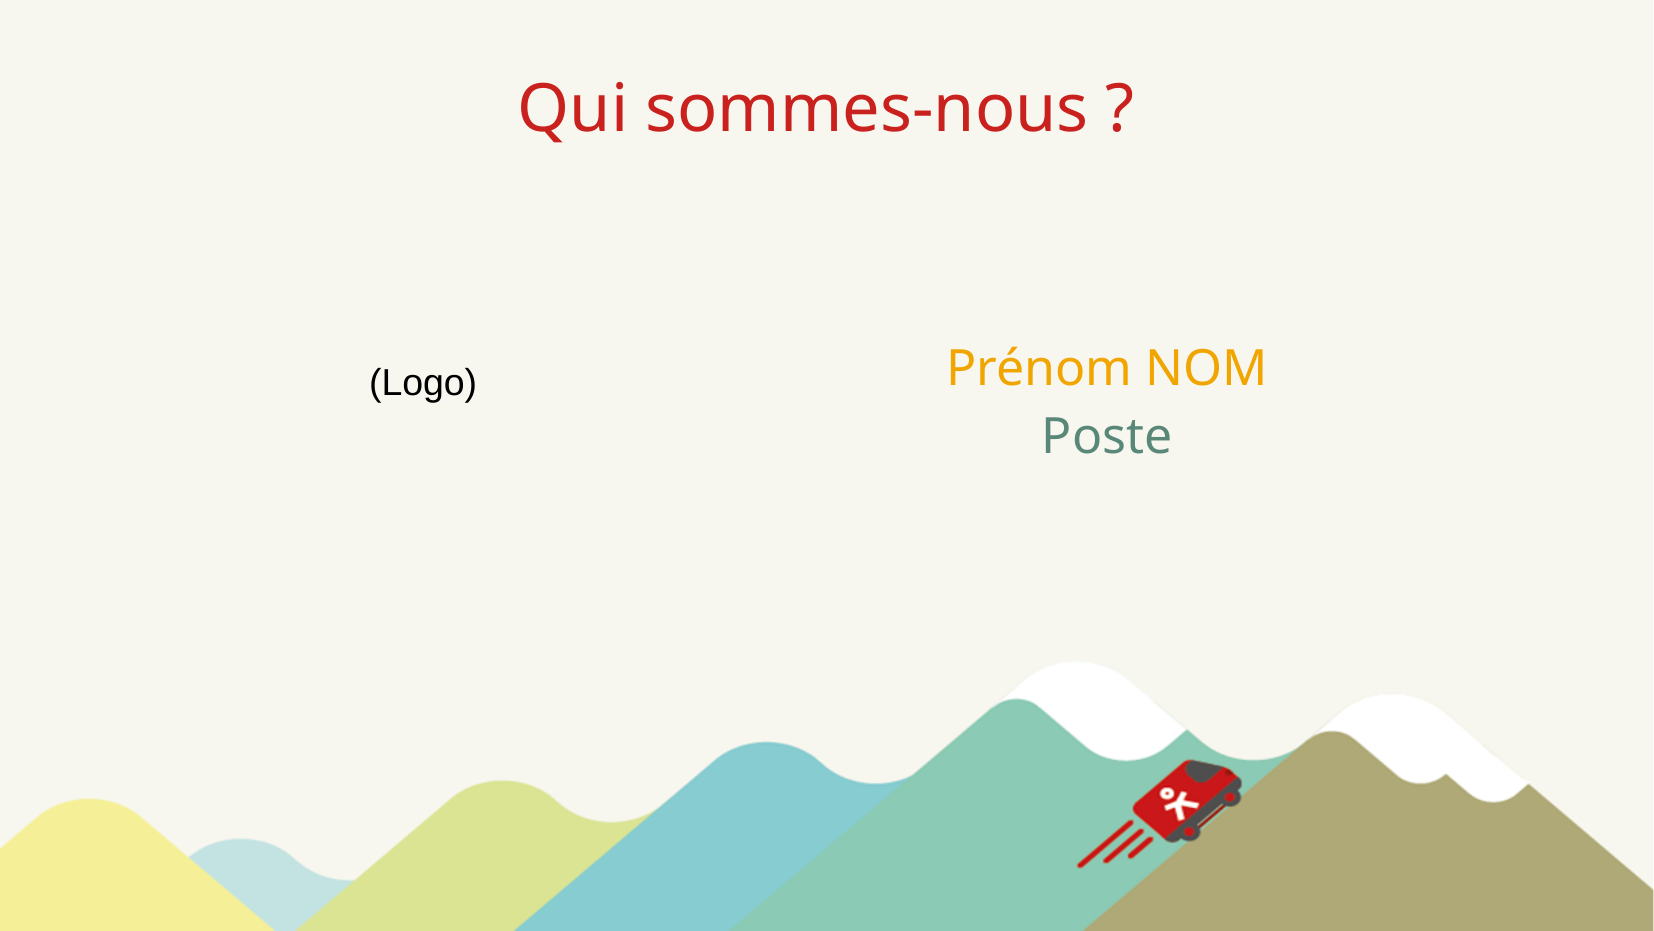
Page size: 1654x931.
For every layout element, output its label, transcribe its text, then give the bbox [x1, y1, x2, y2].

text_box Prénom NOM Poste [797, 324, 1418, 563]
text_box Qui sommes-nous ? [472, 53, 1182, 172]
picture [0, 0, 1654, 931]
text_box (Logo) [354, 354, 532, 412]
